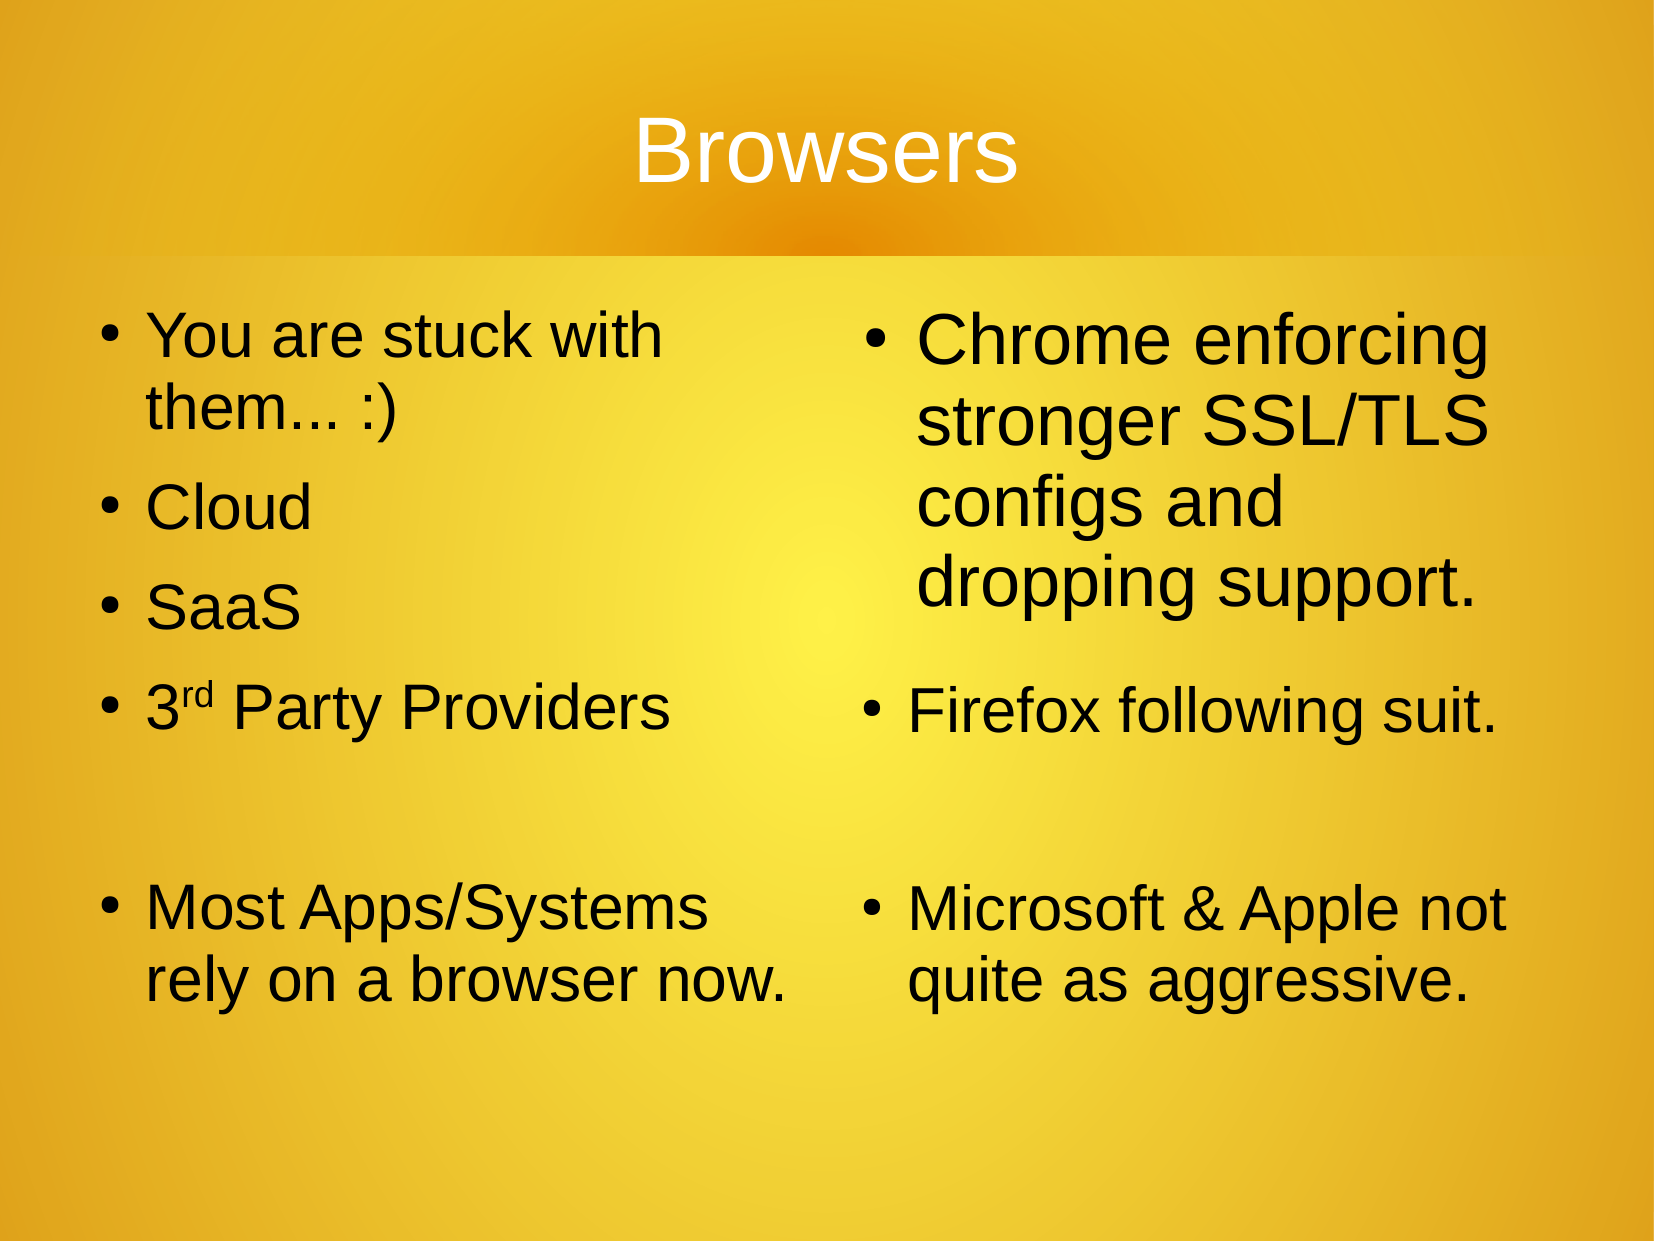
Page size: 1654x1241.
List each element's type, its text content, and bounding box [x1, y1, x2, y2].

list Chrome enforcing stronger SSL/TLS configs and dropping support. [845, 299, 1572, 643]
list You are stuck with them... :) Cloud SaaS 3rd Party Providers Most Apps/Systems rely on a browser now. [82, 299, 809, 1019]
title Browsers [82, 47, 1571, 252]
list Firefox following suit. Microsoft & Apple not quite as aggressive. [845, 674, 1572, 1018]
